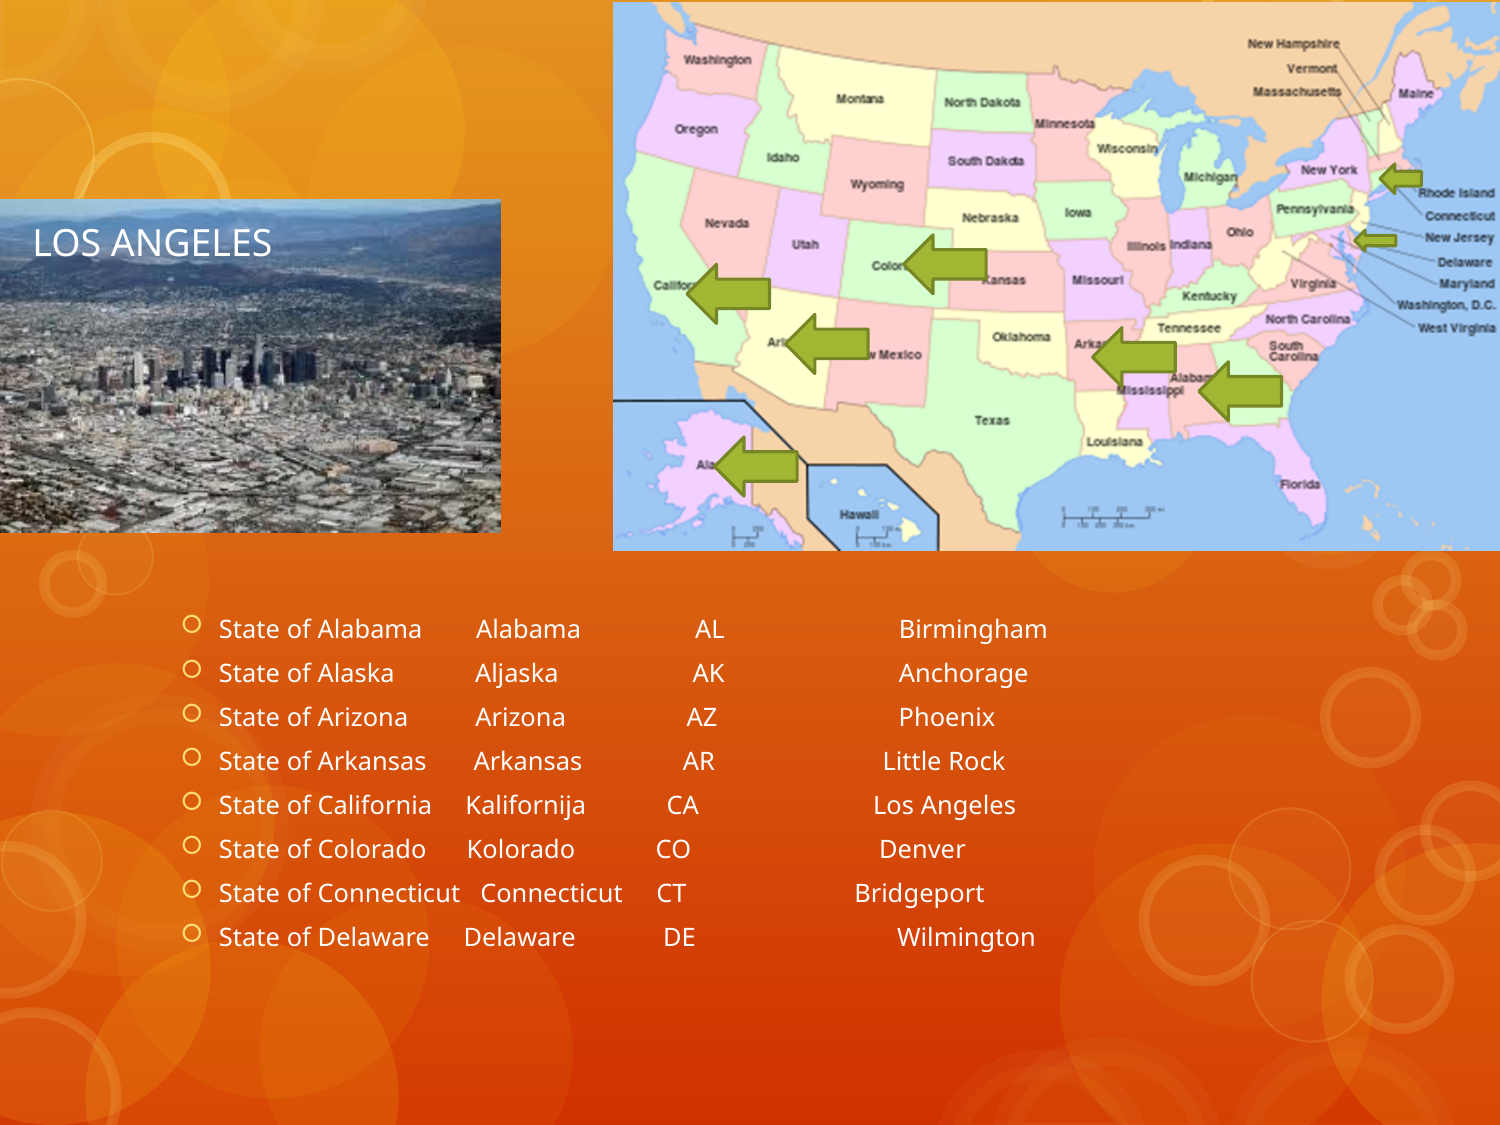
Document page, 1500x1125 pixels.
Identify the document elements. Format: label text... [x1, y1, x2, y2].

text_box [1354, 230, 1396, 252]
picture [0, 199, 501, 533]
picture [613, 2, 1500, 551]
text_box [1092, 327, 1176, 387]
text_box [686, 264, 770, 324]
text_box LOS ANGELES [17, 211, 396, 272]
list State of Alabama Alabama AL Birmingham State of Alaska Aljaska AK Anchorage State of Arizona Arizona AZ Phoenix State of Arkansas Arkansas AR Little Rock State of California Kalifornija CA Los Angeles State of Colorado Kolorado CO Denver State of Connecticut Connecticut CT Bridgeport State of Delaware Delaware DE Wilmington [165, 296, 1335, 962]
text_box [1379, 163, 1422, 194]
text_box [1198, 361, 1282, 421]
text_box [714, 437, 798, 497]
text_box [785, 314, 869, 374]
text_box [903, 234, 987, 294]
